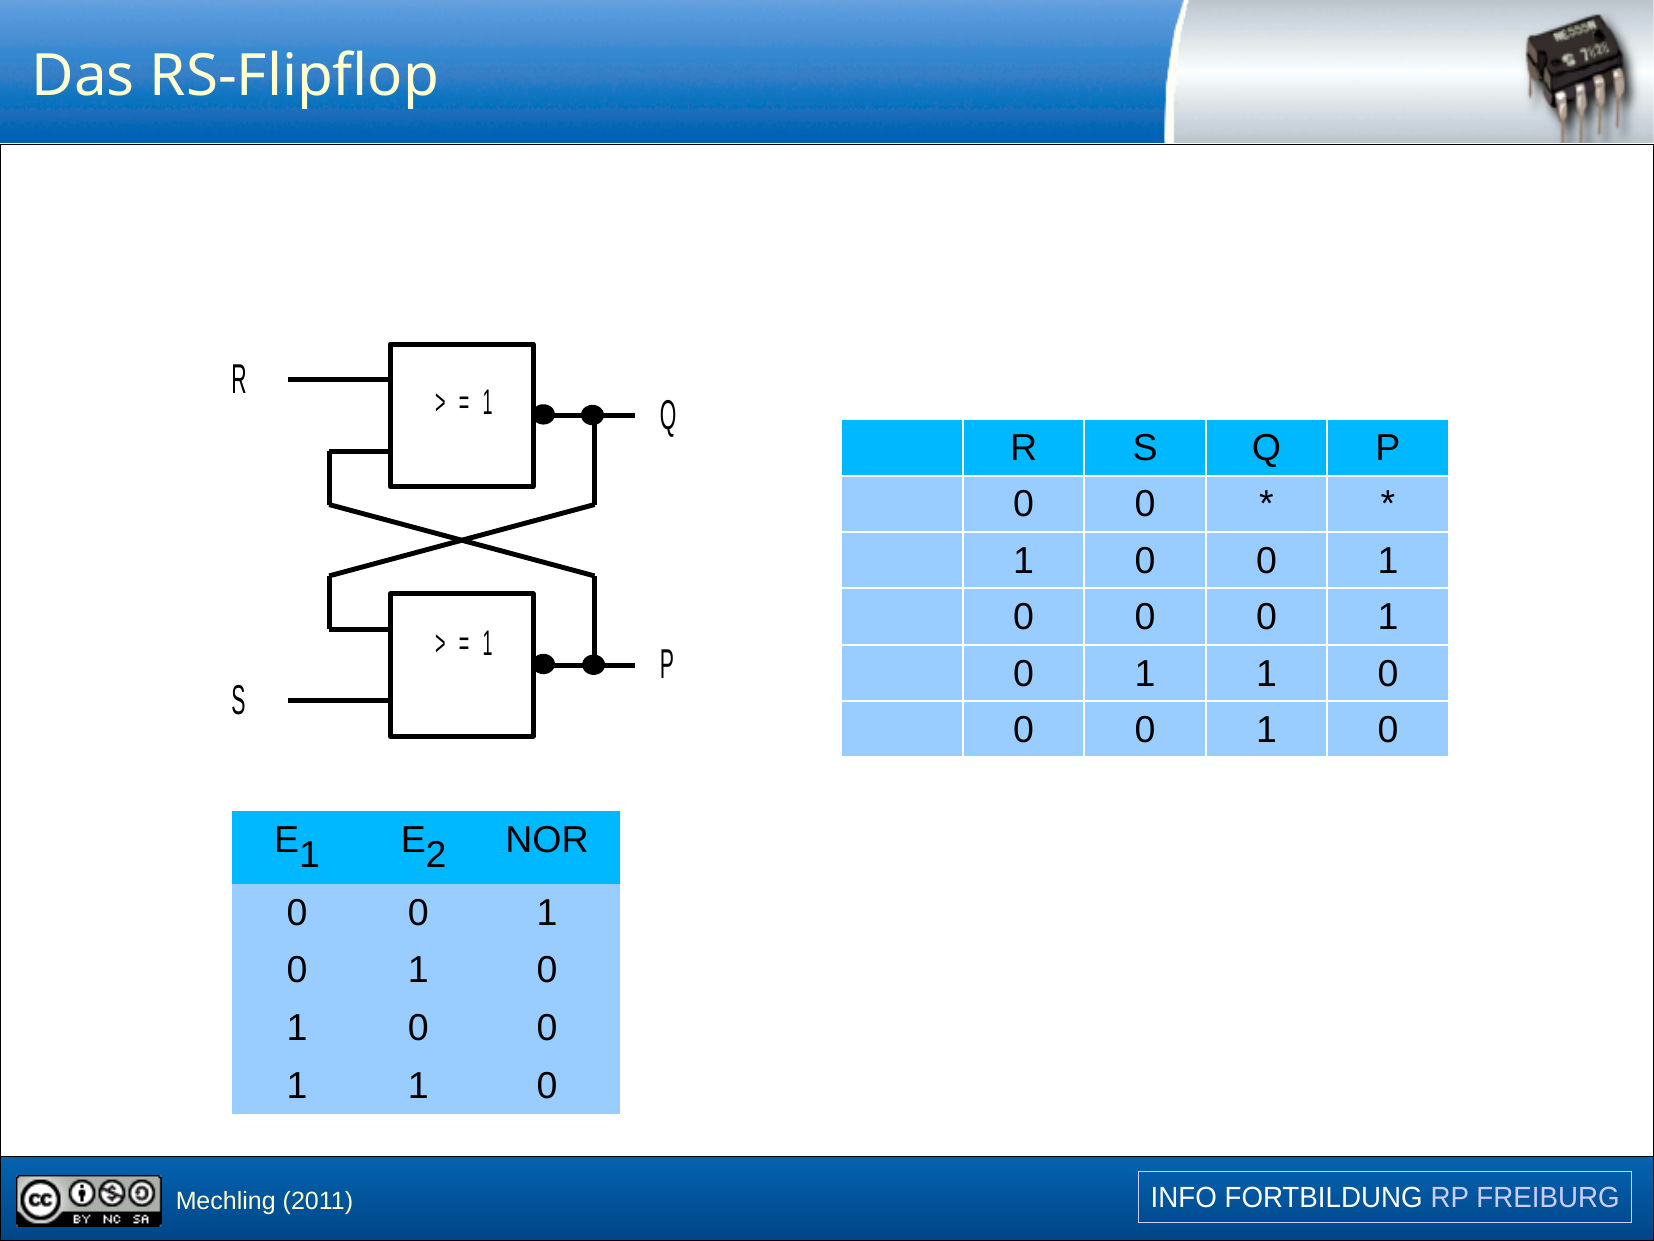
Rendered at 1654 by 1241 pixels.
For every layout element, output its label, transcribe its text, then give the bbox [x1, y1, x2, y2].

table_cell 0 [1207, 589, 1326, 644]
table_header NOR [475, 811, 620, 884]
title Das RS-Flipflop [31, 34, 1151, 112]
table_cell 0 [964, 702, 1083, 756]
table_header [842, 420, 962, 475]
table_cell 0 [232, 941, 362, 999]
table_cell 0 [1085, 533, 1205, 587]
table_cell [842, 646, 962, 700]
table_cell * [1328, 477, 1448, 531]
table_cell 0 [475, 999, 620, 1056]
table_cell [842, 477, 962, 531]
table_cell 0 [1328, 702, 1448, 756]
table_cell 1 [1207, 646, 1326, 700]
table_cell 1 [232, 1056, 362, 1114]
picture [206, 341, 739, 739]
table_cell 0 [1085, 702, 1205, 756]
picture [0, 0, 1654, 143]
table_cell 0 [362, 884, 475, 941]
picture [16, 1175, 162, 1227]
table_cell [842, 533, 962, 587]
table_cell 0 [362, 999, 475, 1056]
table_header P [1328, 420, 1448, 475]
table_cell * [1207, 477, 1326, 531]
table_cell 0 [1207, 533, 1326, 587]
table_header R [964, 420, 1083, 475]
table_cell 0 [964, 477, 1083, 531]
table_cell 0 [475, 1056, 620, 1114]
table_cell 1 [475, 884, 620, 941]
table_header E1 [232, 811, 362, 884]
table_cell 1 [1085, 646, 1205, 700]
table_cell 0 [1085, 589, 1205, 644]
table_cell 0 [475, 941, 620, 999]
table_cell 0 [964, 646, 1083, 700]
table_cell [842, 589, 962, 644]
table_header Q [1207, 420, 1326, 475]
table_header S [1085, 420, 1205, 475]
table_cell 1 [1328, 589, 1448, 644]
table_header E2 [362, 811, 475, 884]
table_cell [842, 702, 962, 756]
table_cell 0 [1085, 477, 1205, 531]
table_cell 1 [1328, 533, 1448, 587]
table_cell 0 [232, 884, 362, 941]
table_cell 1 [1207, 702, 1326, 756]
table_cell 1 [362, 1056, 475, 1114]
table_cell 1 [964, 533, 1083, 587]
table_cell 0 [1328, 646, 1448, 700]
table_cell 1 [232, 999, 362, 1056]
table_cell 1 [362, 941, 475, 999]
table_cell 0 [964, 589, 1083, 644]
